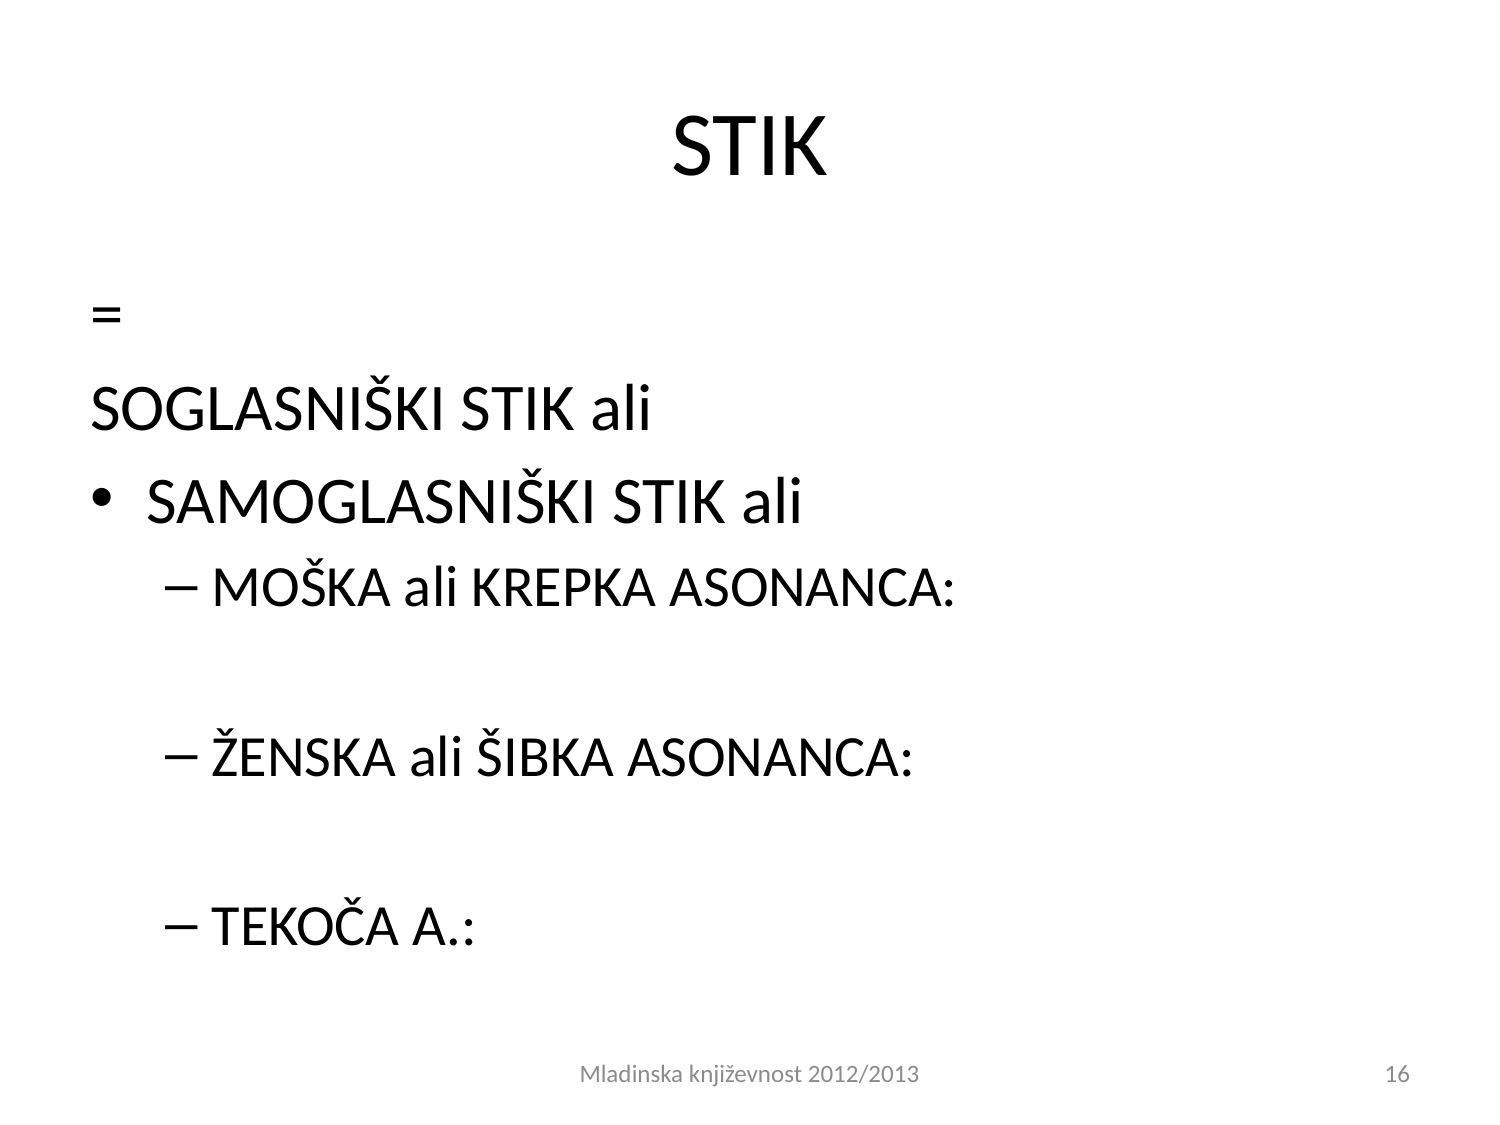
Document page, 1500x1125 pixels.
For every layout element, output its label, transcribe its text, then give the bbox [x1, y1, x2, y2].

list = SOGLASNIŠKI STIK ali SAMOGLASNIŠKI STIK ali MOŠKA ali KREPKA ASONANCA: ŽENSKA ali ŠIBKA ASONANCA: TEKOČA A.: [75, 262, 1425, 1005]
slide_number <number> [1074, 1042, 1425, 1103]
footer Mladinska književnost 2012/2013 [512, 1042, 988, 1103]
title STIK [75, 45, 1425, 233]
